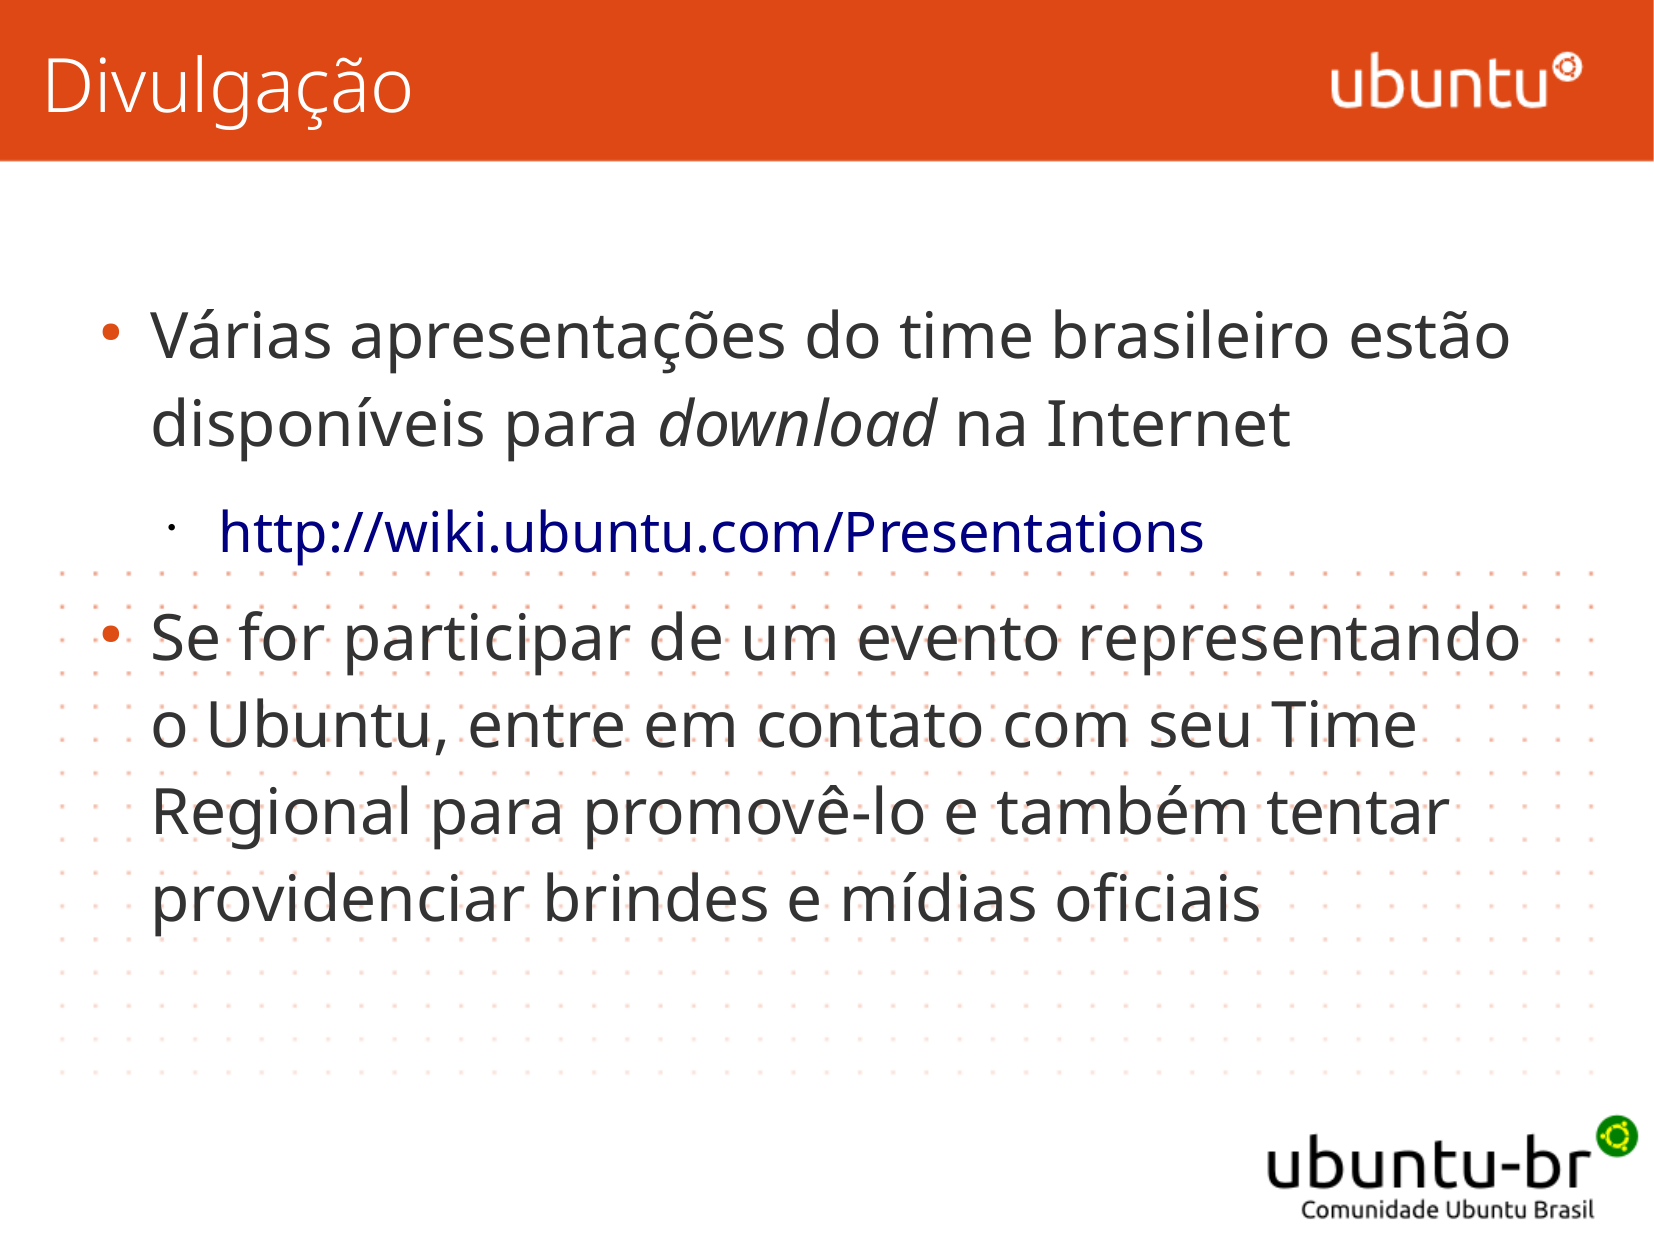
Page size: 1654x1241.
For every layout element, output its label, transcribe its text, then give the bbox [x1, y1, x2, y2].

list Várias apresentações do time brasileiro estão disponíveis para download na Internet http://wiki.ubuntu.com/Presentations Se for participar de um evento representando o Ubuntu, entre em contato com seu Time Regional para promovê-lo e também tentar providenciar brindes e mídias oficiais [82, 290, 1538, 1010]
title Divulgação [41, 31, 1300, 136]
picture [0, 0, 1654, 1241]
